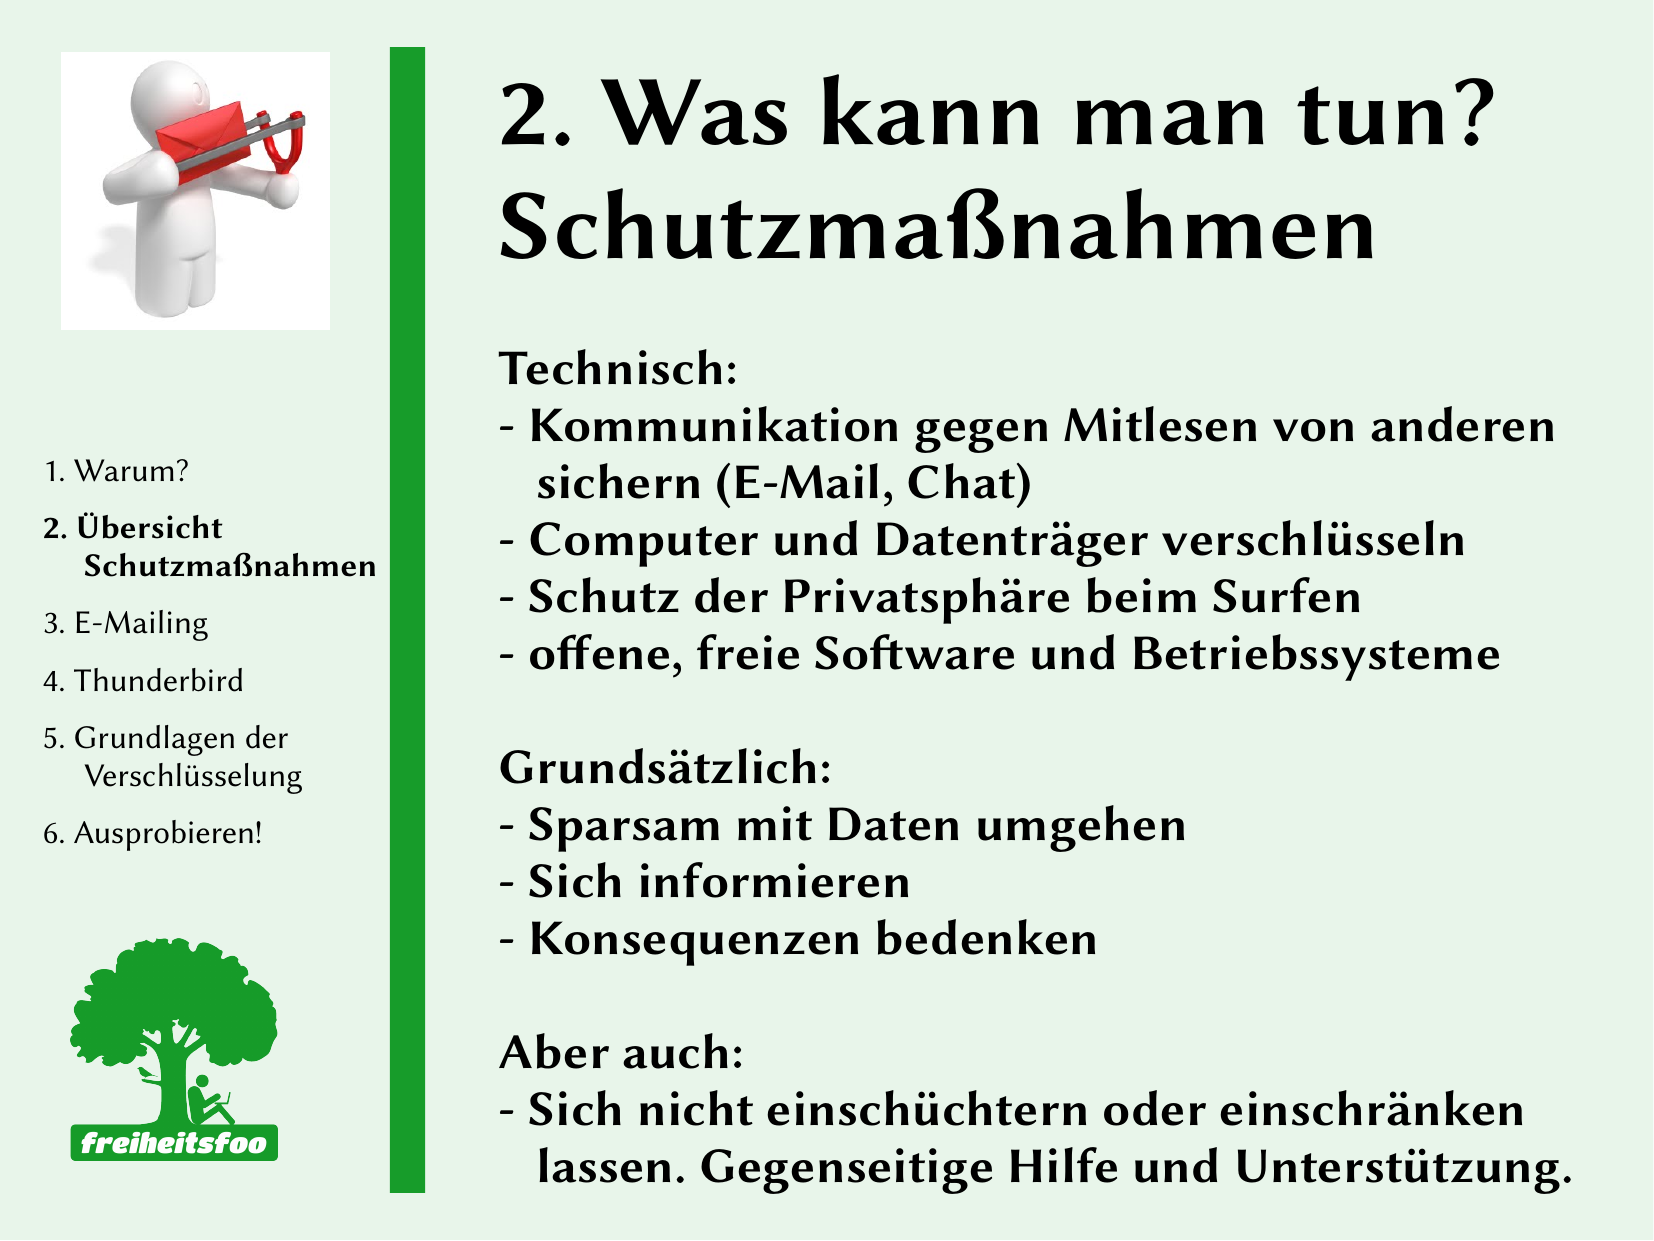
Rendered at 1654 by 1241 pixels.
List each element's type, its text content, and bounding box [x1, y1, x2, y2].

picture [70, 938, 278, 1162]
text_box 2. Was kann man tun? Schutzmaßnahmen Technisch: - Kommunikation gegen Mitlesen von anderen sichern (E-Mail, Chat) - Computer und Datenträger verschlüsseln - Schutz der Privatsphäre beim Surfen - offene, freie Software und Betriebssysteme Grundsätzlich: - Sparsam mit Daten umgehen - Sich informieren - Konsequenzen bedenken Aber auch: - Sich nicht einschüchtern oder einschränken lassen. Gegenseitige Hilfe und Unterstützung. [484, 47, 1607, 1202]
text_box [389, 47, 426, 1193]
picture [61, 52, 330, 330]
text_box 1. Warum? 2. Übersicht Schutzmaßnahmen 3. E-Mailing 4. Thunderbird 5. Grundlagen der Verschlüsselung 6. Ausprobieren! [28, 444, 395, 859]
